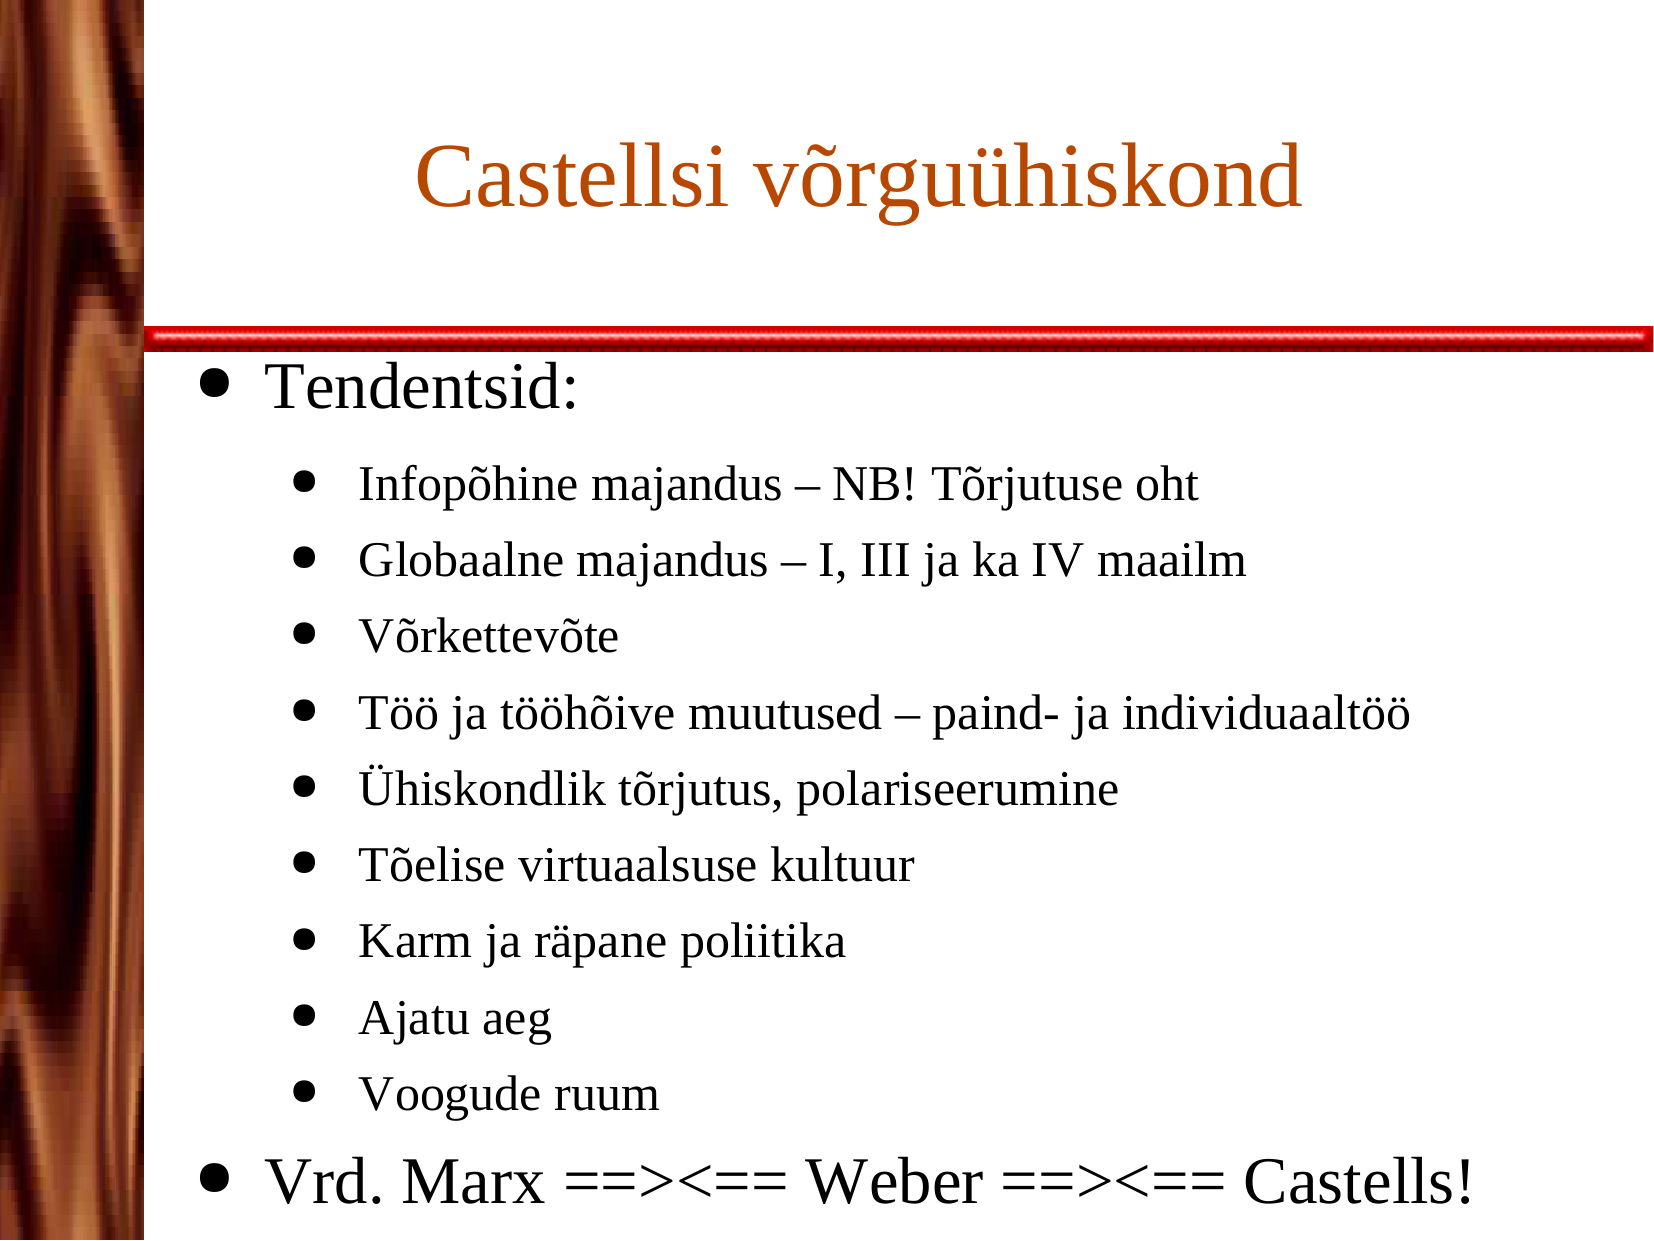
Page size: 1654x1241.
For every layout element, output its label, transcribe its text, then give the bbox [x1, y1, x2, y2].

list Tendentsid: Infopõhine majandus – NB! Tõrjutuse oht Globaalne majandus – I, III ja ka IV maailm Võrkettevõte Töö ja tööhõive muutused – paind- ja individuaaltöö Ühiskondlik tõrjutus, polariseerumine Tõelise virtuaalsuse kultuur Karm ja räpane poliitika Ajatu aeg Voogude ruum Vrd. Marx ==><== Weber ==><== Castells! [183, 348, 1595, 1223]
title Castellsi võrguühiskond [154, 69, 1566, 281]
picture [0, 0, 1654, 1240]
